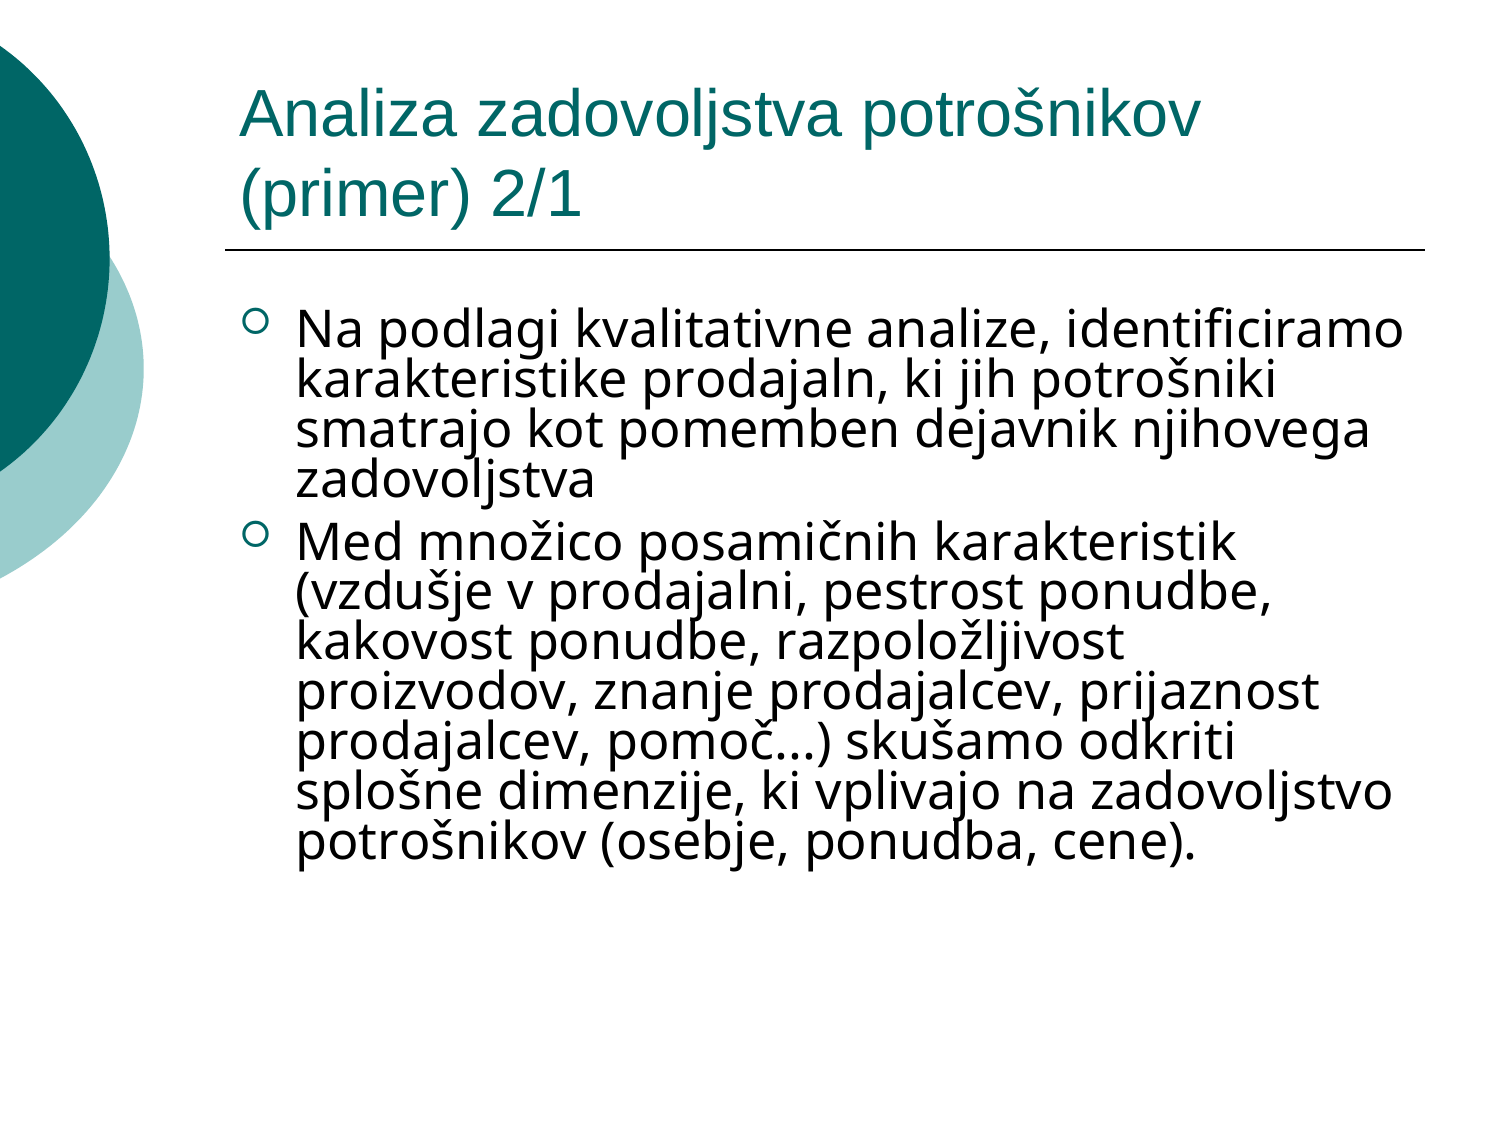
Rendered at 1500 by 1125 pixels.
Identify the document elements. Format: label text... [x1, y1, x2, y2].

list Na podlagi kvalitativne analize, identificiramo karakteristike prodajaln, ki jih potrošniki smatrajo kot pomemben dejavnik njihovega zadovoljstva Med množico posamičnih karakteristik (vzdušje v prodajalni, pestrost ponudbe, kakovost ponudbe, razpoložljivost proizvodov, znanje prodajalcev, prijaznost prodajalcev, pomoč...) skušamo odkriti splošne dimenzije, ki vplivajo na zadovoljstvo potrošnikov (osebje, ponudba, cene). [224, 299, 1425, 975]
title Analiza zadovoljstva potrošnikov (primer) 2/1 [224, 49, 1425, 237]
